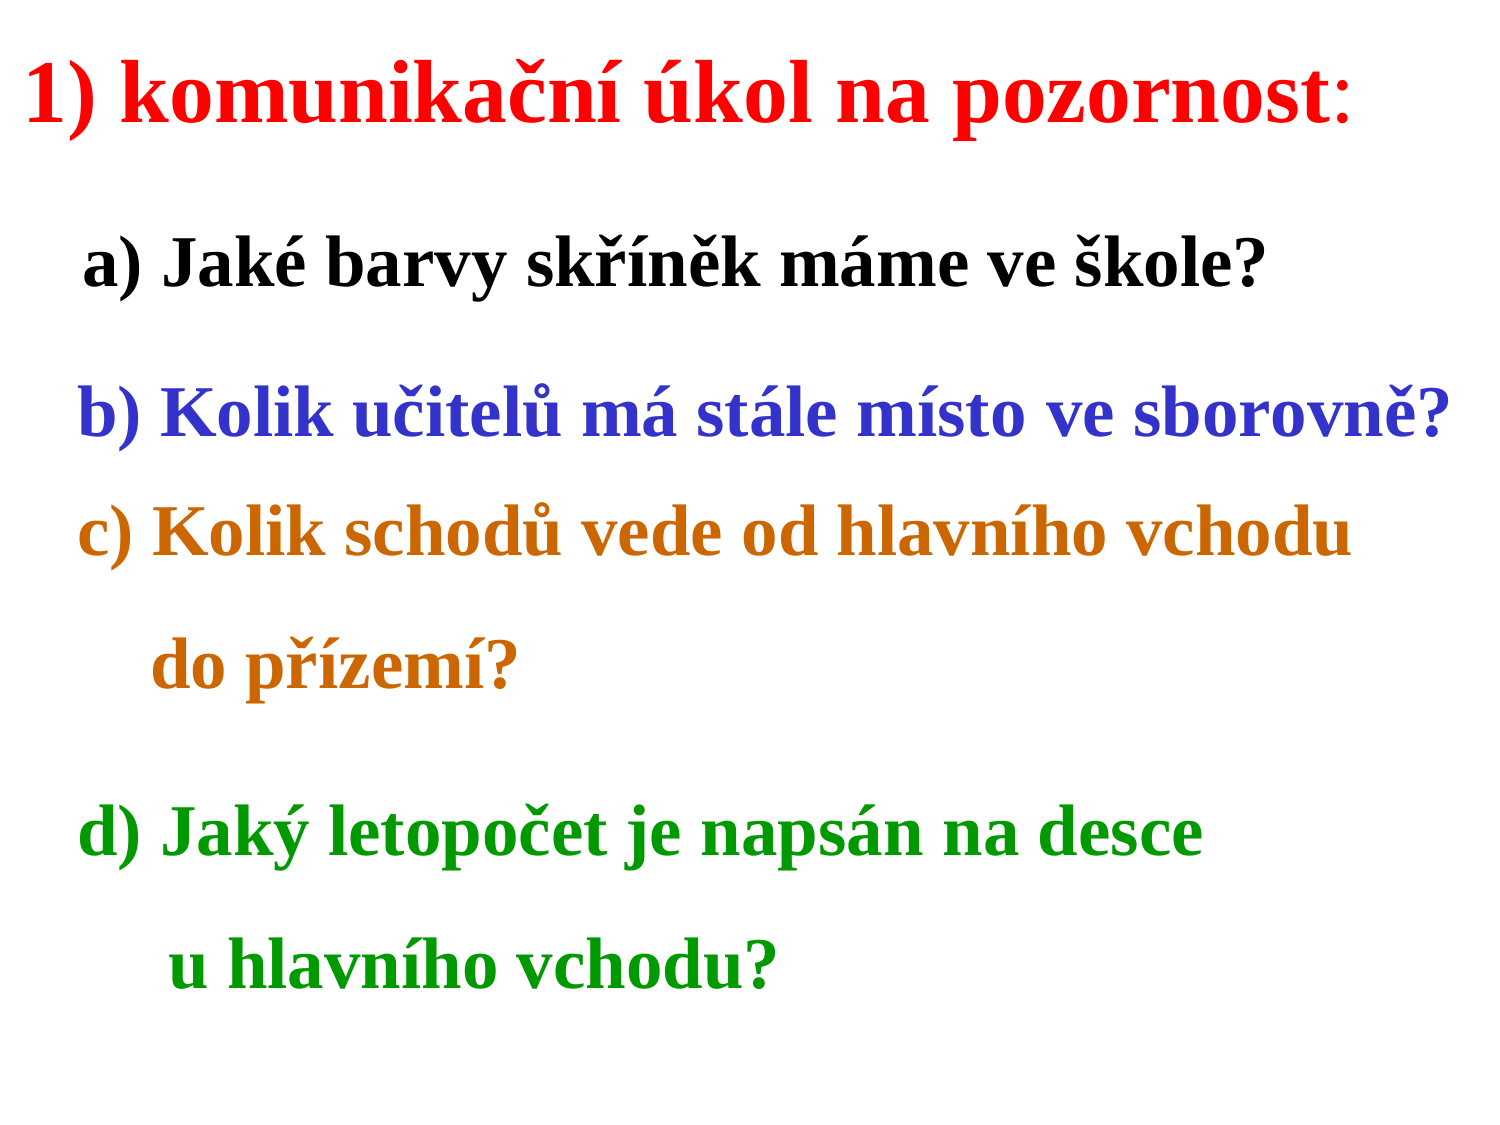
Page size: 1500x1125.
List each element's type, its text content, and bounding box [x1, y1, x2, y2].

text_box c) Kolik schodů vede od hlavního vchodu do přízemí? [62, 474, 1500, 711]
text_box a) Jaké barvy skříněk máme ve škole? [49, 174, 1286, 309]
text_box 1) komunikační úkol na pozornost: [0, 24, 1426, 148]
text_box b) Kolik učitelů má stále místo ve sborovně? [62, 324, 1500, 459]
text_box d) Jaký letopočet je napsán na desce u hlavního vchodu? [62, 774, 1500, 1011]
